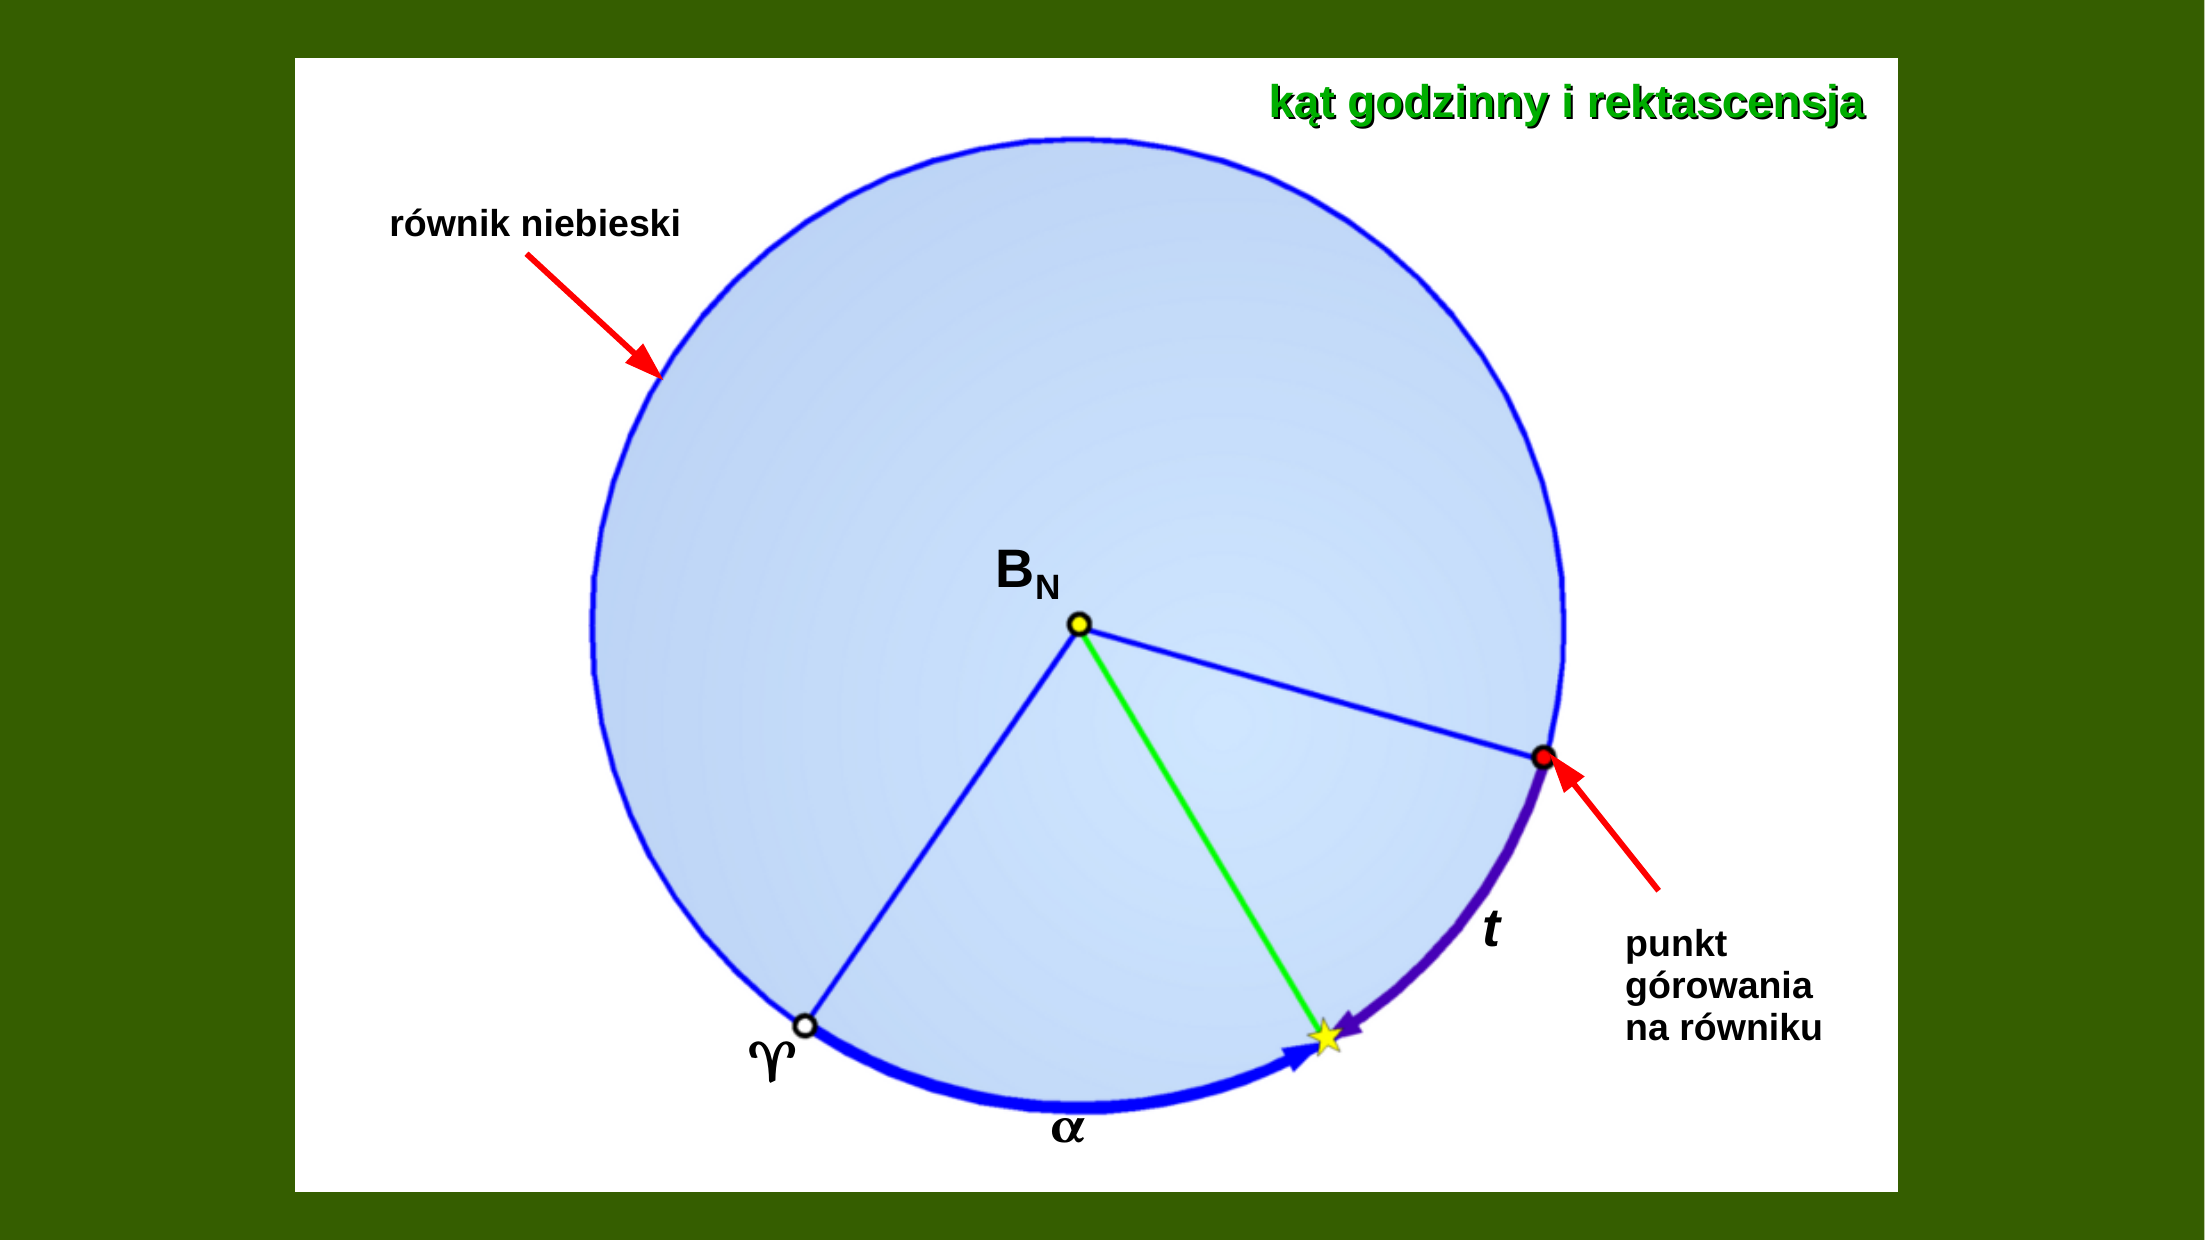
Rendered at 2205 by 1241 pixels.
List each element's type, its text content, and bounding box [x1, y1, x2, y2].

picture [295, 58, 1898, 1192]
text_box α [1035, 1086, 1101, 1164]
text_box równik niebieski [374, 194, 698, 252]
text_box ♈ [733, 1019, 812, 1097]
text_box punkt górowania na równiku [1610, 915, 1840, 1057]
text_box BN [981, 531, 1076, 615]
text_box kąt godzinny i rektascensja [1253, 68, 1880, 135]
text_box t [1467, 890, 1516, 966]
